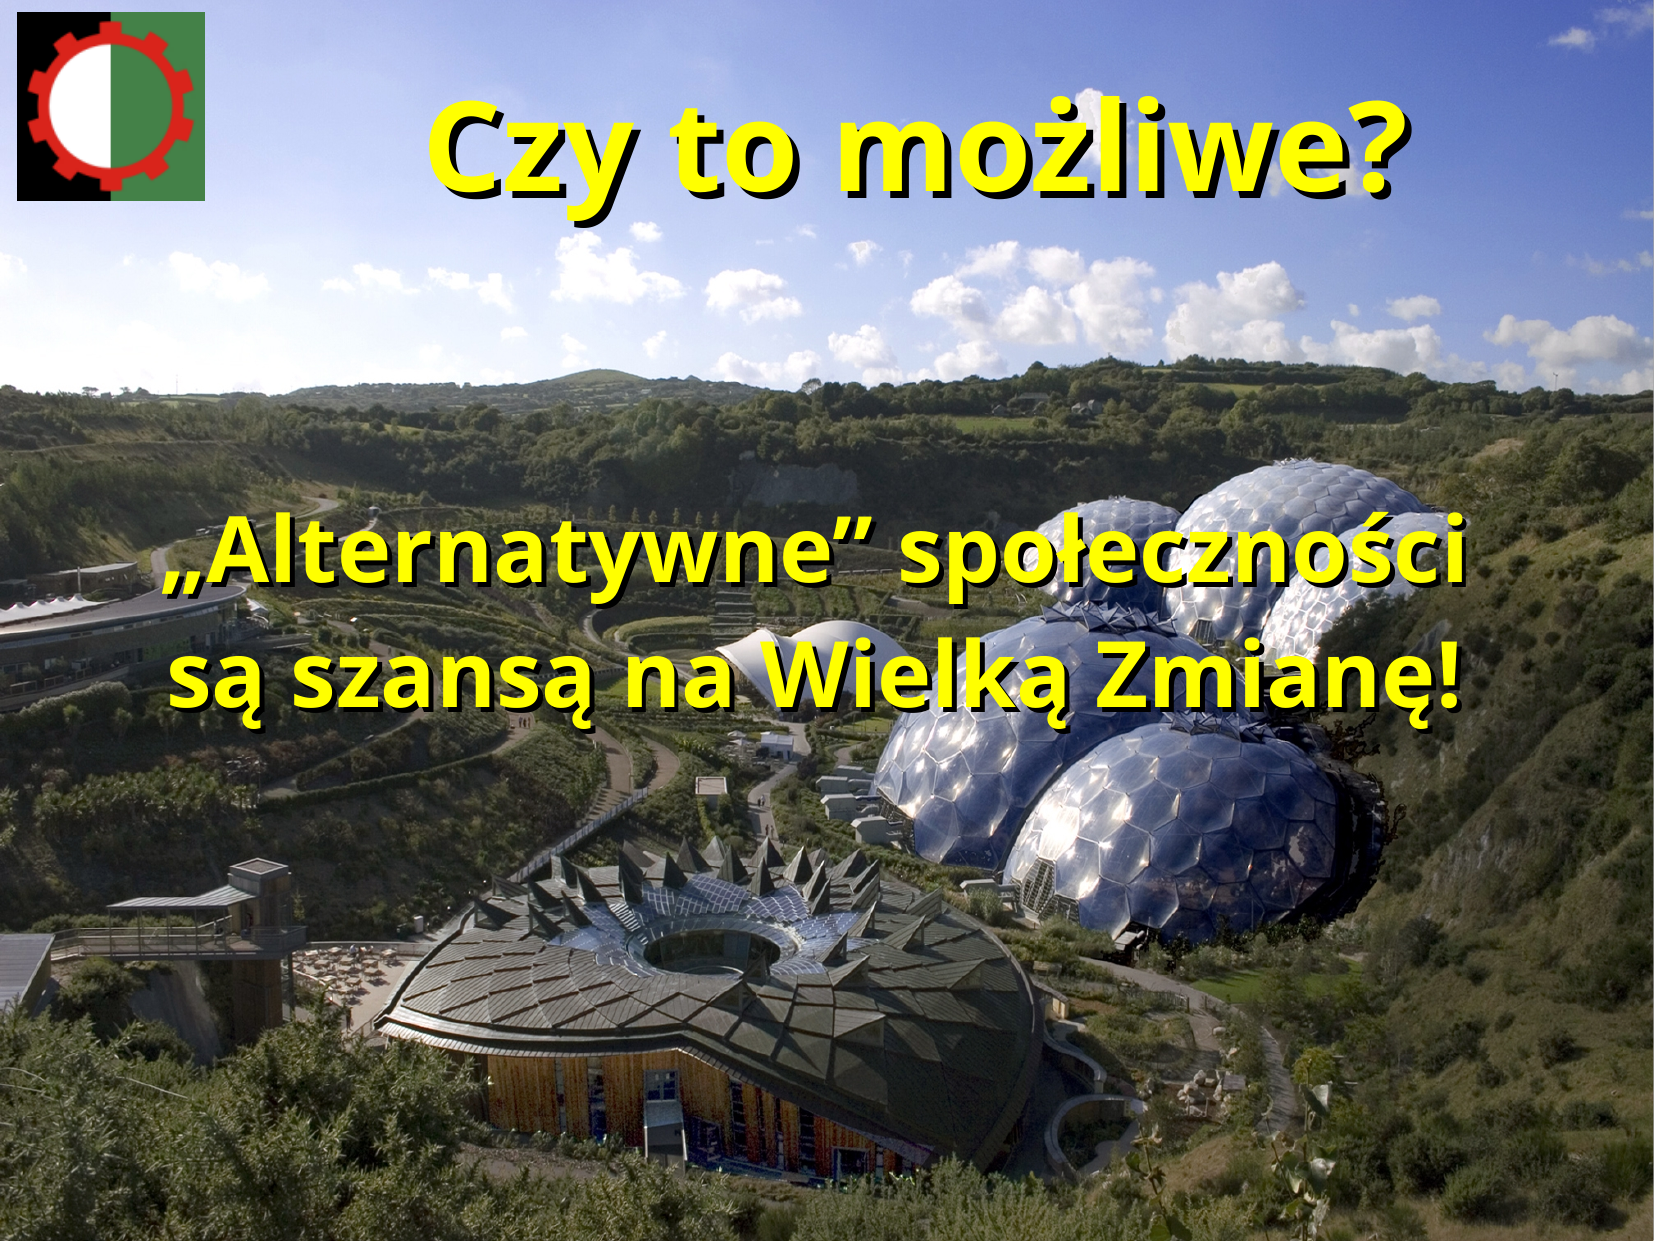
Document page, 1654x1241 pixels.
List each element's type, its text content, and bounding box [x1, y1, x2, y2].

title Czy to możliwe? [261, 49, 1571, 237]
picture [0, 0, 1654, 1241]
